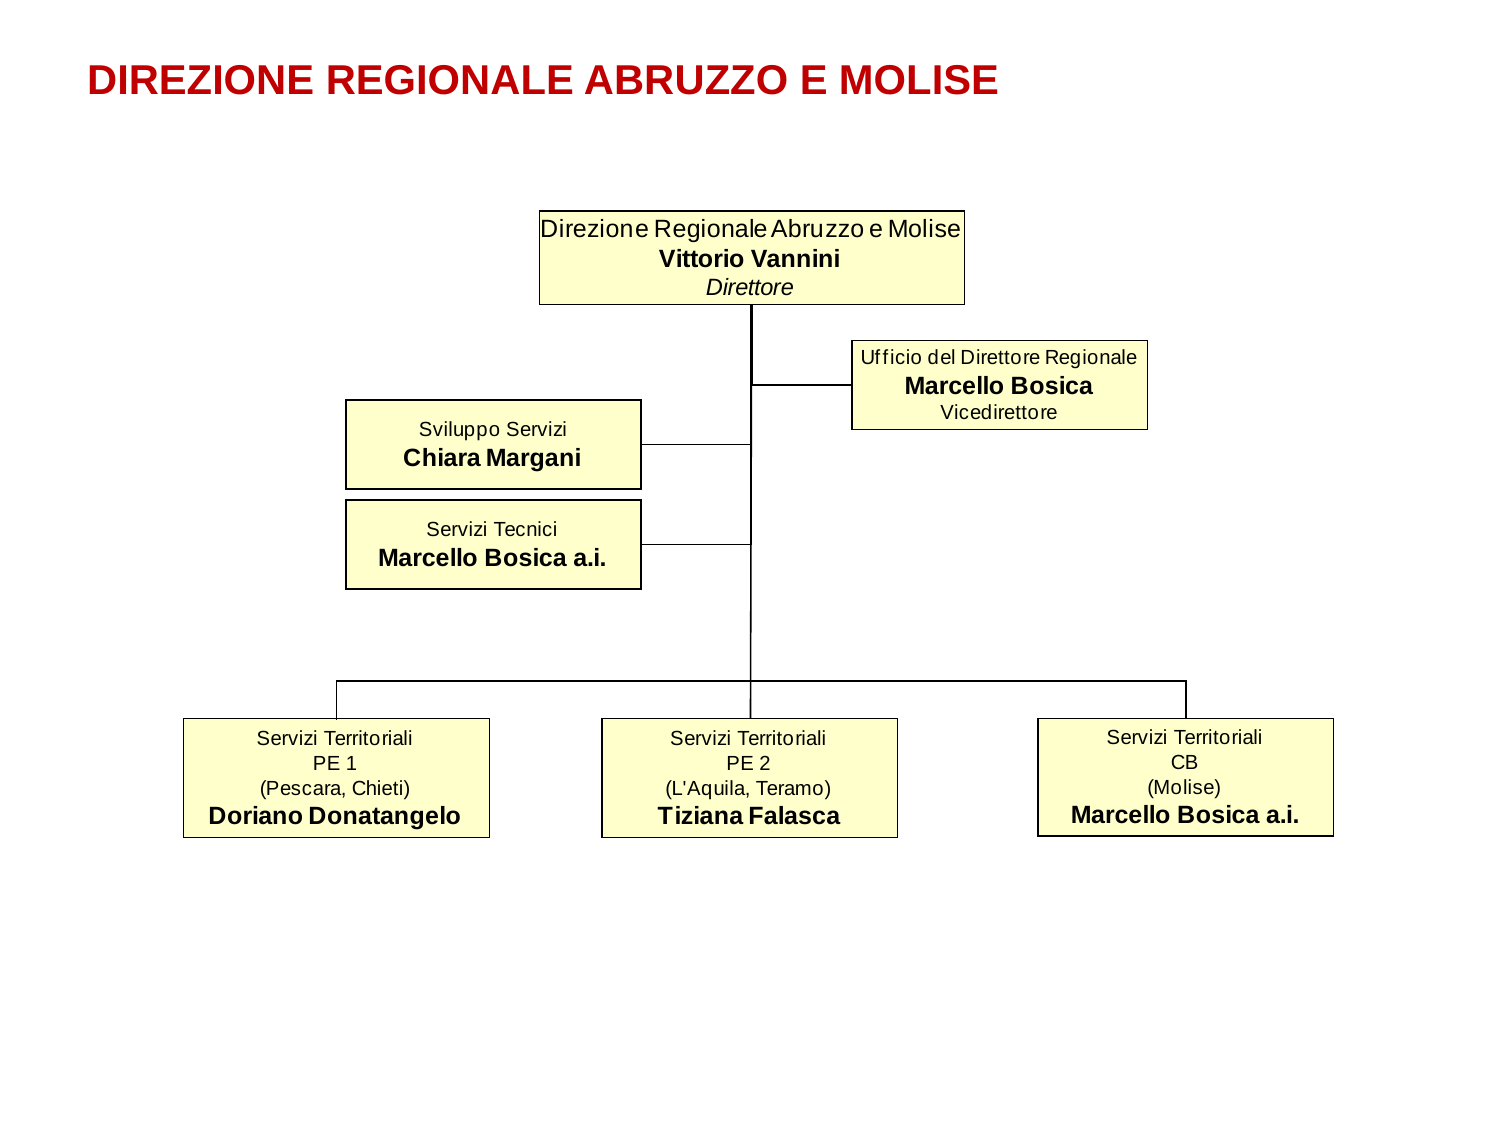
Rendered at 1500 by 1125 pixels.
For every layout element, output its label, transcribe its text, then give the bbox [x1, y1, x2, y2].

title DIREZIONE REGIONALE ABRUZZO E MOLISE [72, 45, 1462, 128]
picture [180, 205, 1335, 839]
